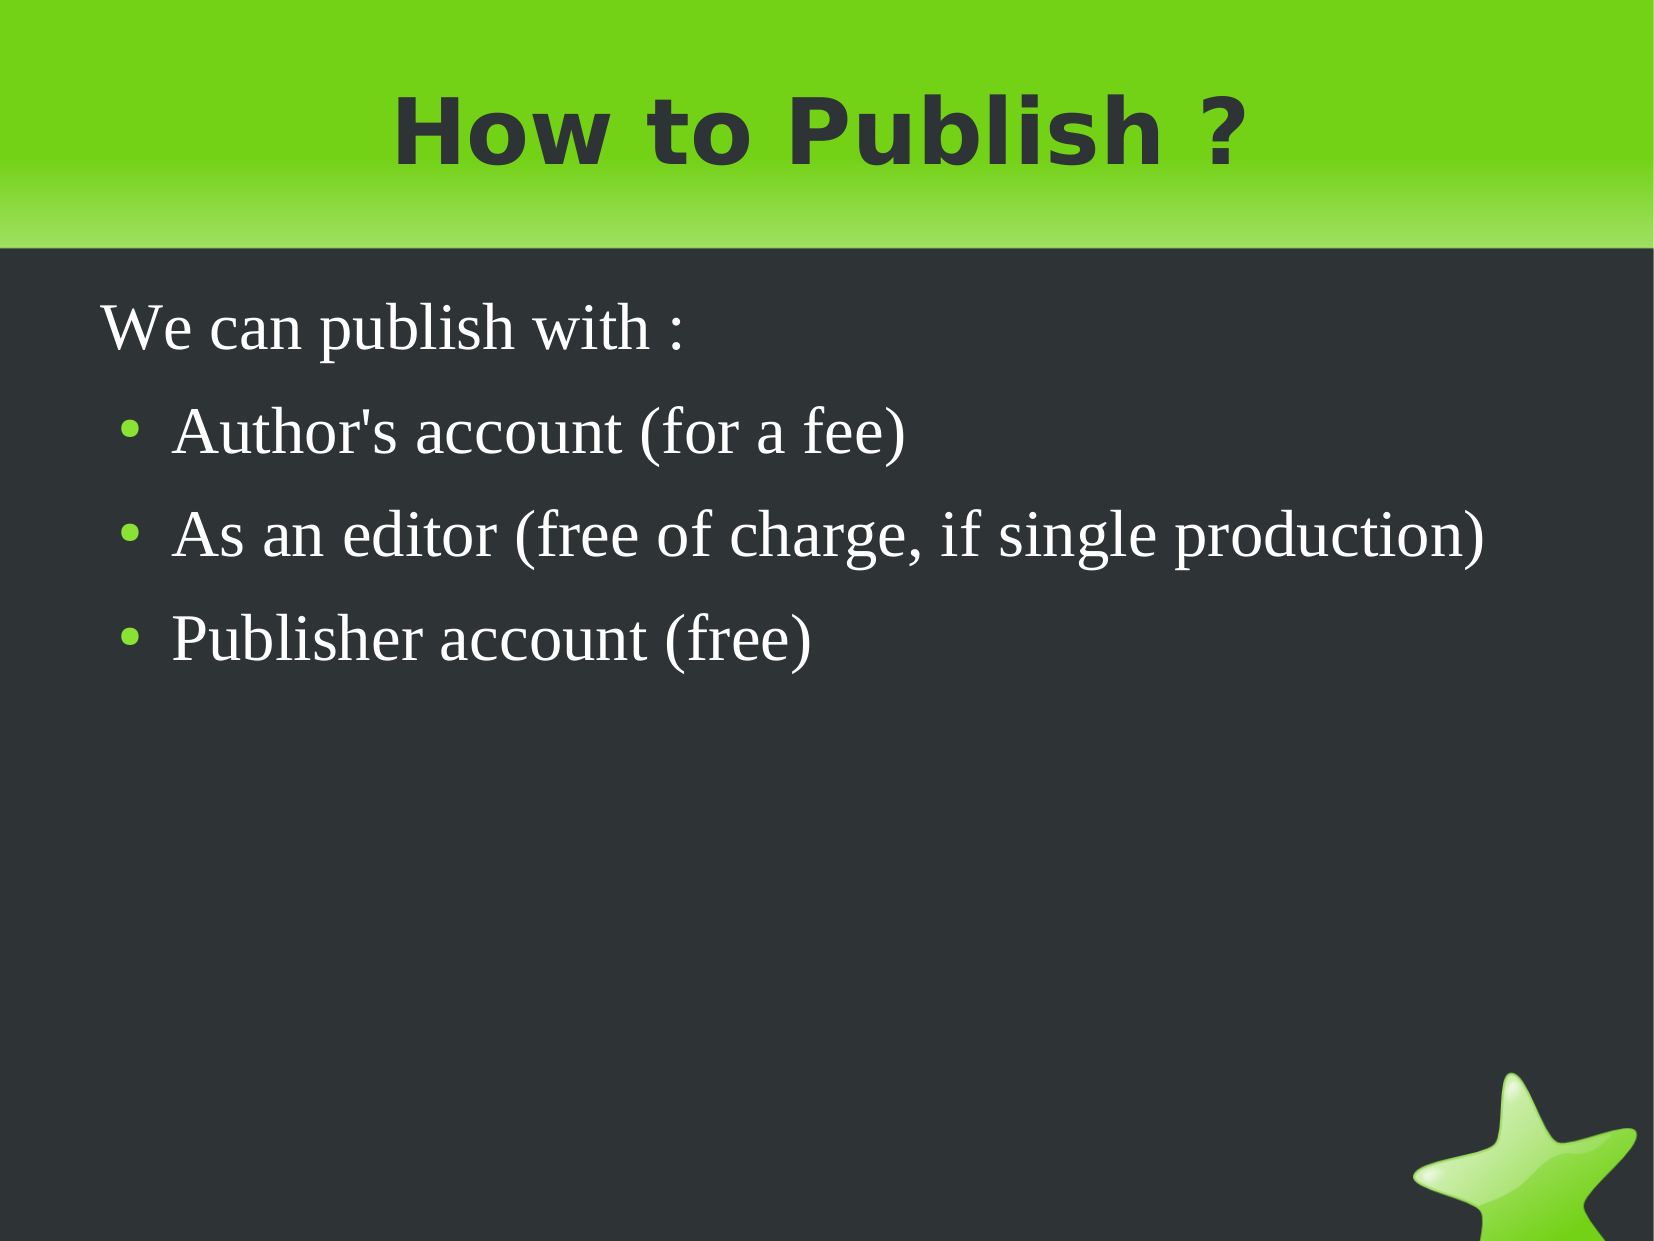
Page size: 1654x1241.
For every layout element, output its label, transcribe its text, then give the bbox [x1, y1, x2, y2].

list We can publish with : Author's account (for a fee) As an editor (free of charge, if single production) Publisher account (free) [82, 290, 1571, 1094]
title How to Publish ? [76, 36, 1565, 229]
picture [0, 0, 1654, 1241]
